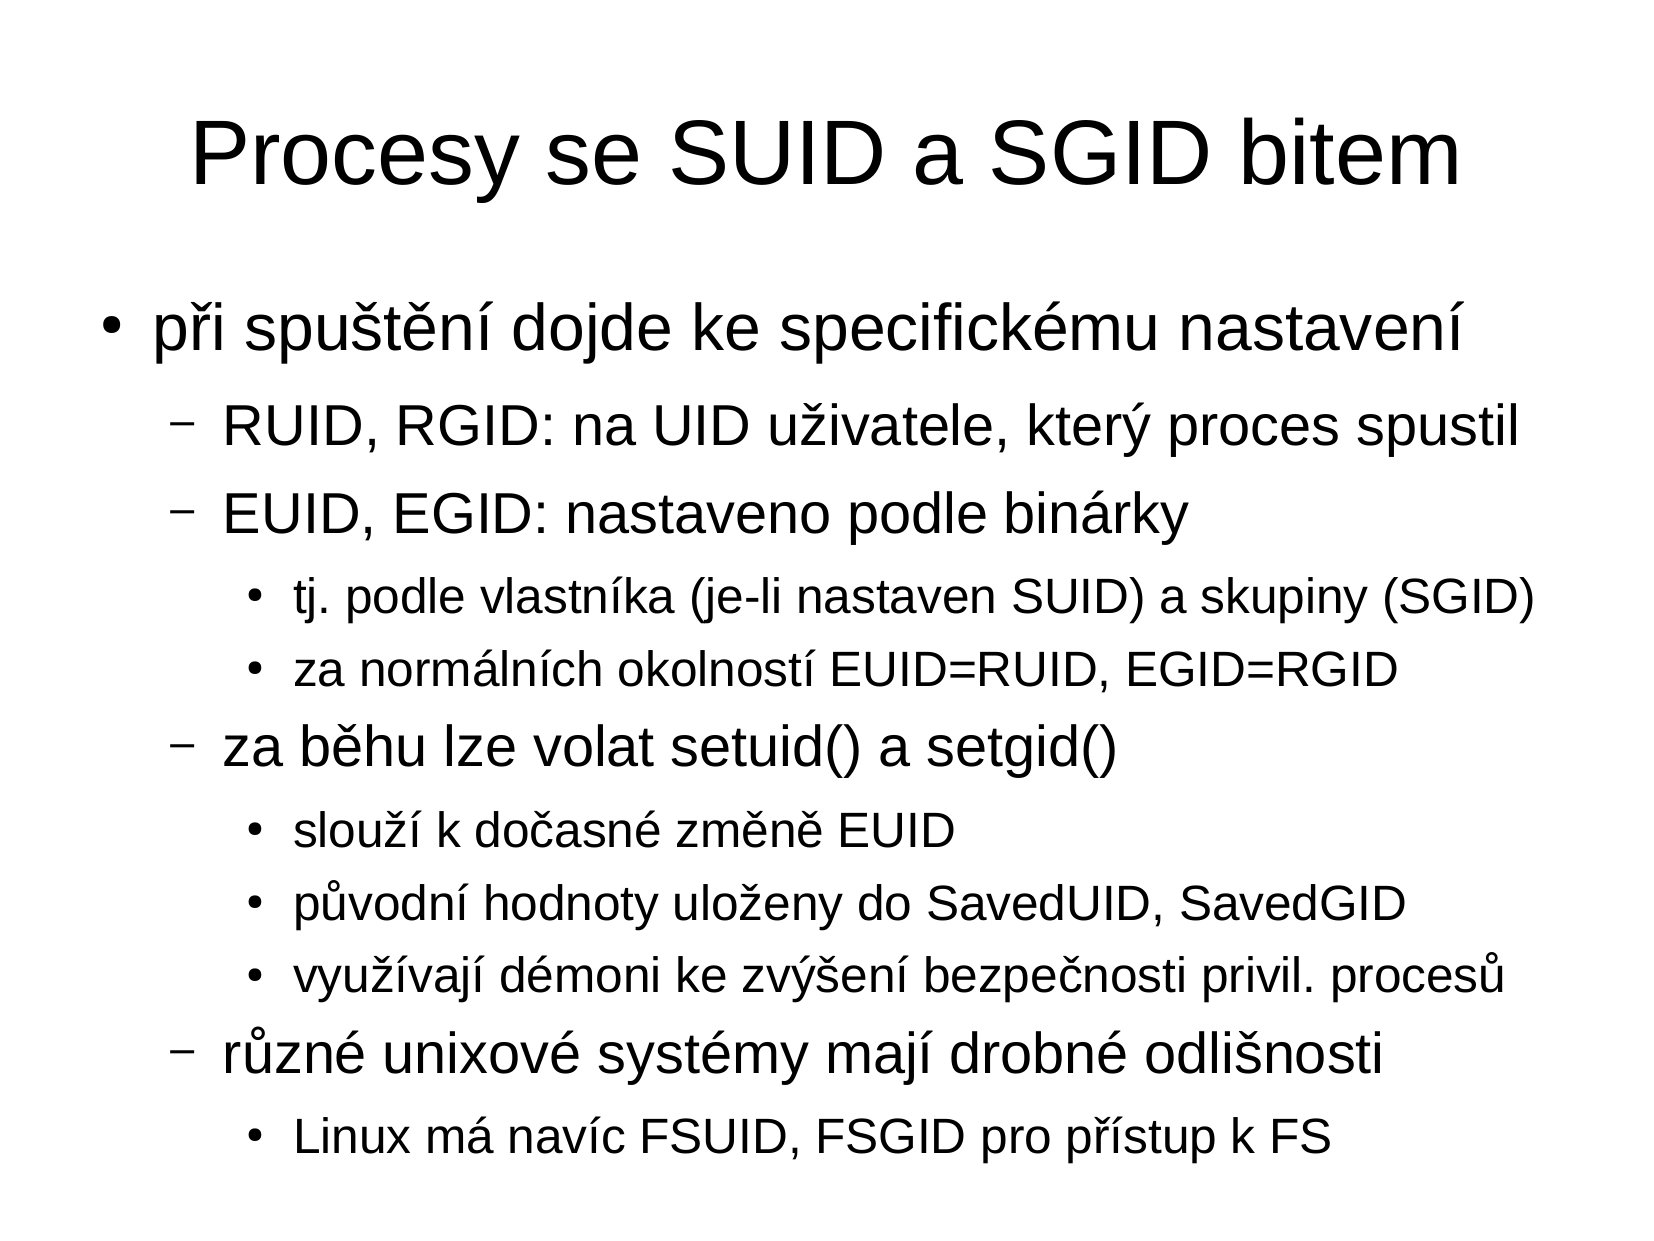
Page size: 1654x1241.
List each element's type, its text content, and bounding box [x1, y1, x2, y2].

title Procesy se SUID a SGID bitem [82, 56, 1571, 250]
list při spuštění dojde ke specifickému nastavení RUID, RGID: na UID uživatele, který proces spustil EUID, EGID: nastaveno podle binárky tj. podle vlastníka (je-li nastaven SUID) a skupiny (SGID) za normálních okolností EUID=RUID, EGID=RGID za běhu lze volat setuid() a setgid() slouží k dočasné změně EUID původní hodnoty uloženy do SavedUID, SavedGID využívají démoni ke zvýšení bezpečnosti privil. procesů různé unixové systémy mají drobné odlišnosti Linux má navíc FSUID, FSGID pro přístup k FS [82, 290, 1571, 1172]
